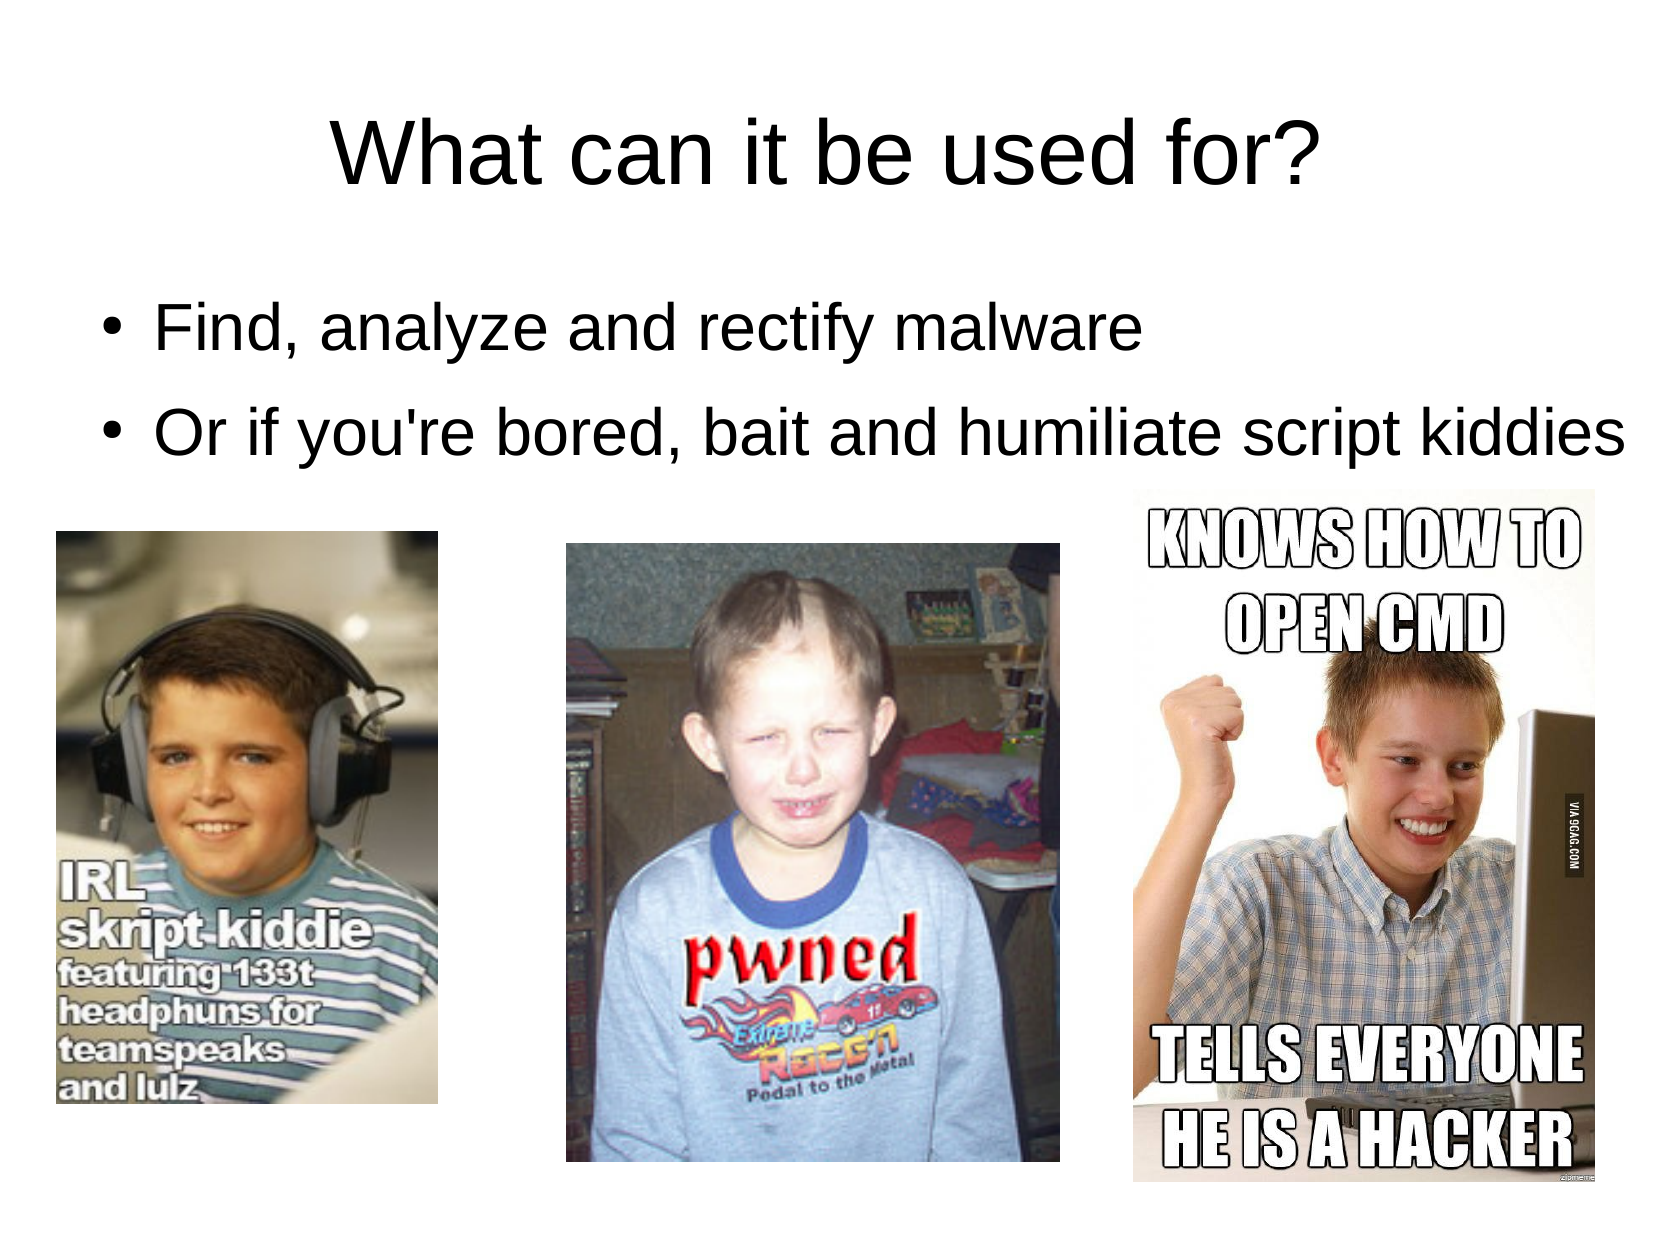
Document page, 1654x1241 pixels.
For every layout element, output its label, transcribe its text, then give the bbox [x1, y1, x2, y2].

picture [56, 531, 438, 1104]
list Find, analyze and rectify malware Or if you're bored, bait and humiliate script kiddies [82, 290, 1642, 1010]
picture [566, 543, 1060, 1163]
picture [1133, 489, 1595, 1182]
title What can it be used for? [82, 49, 1571, 257]
